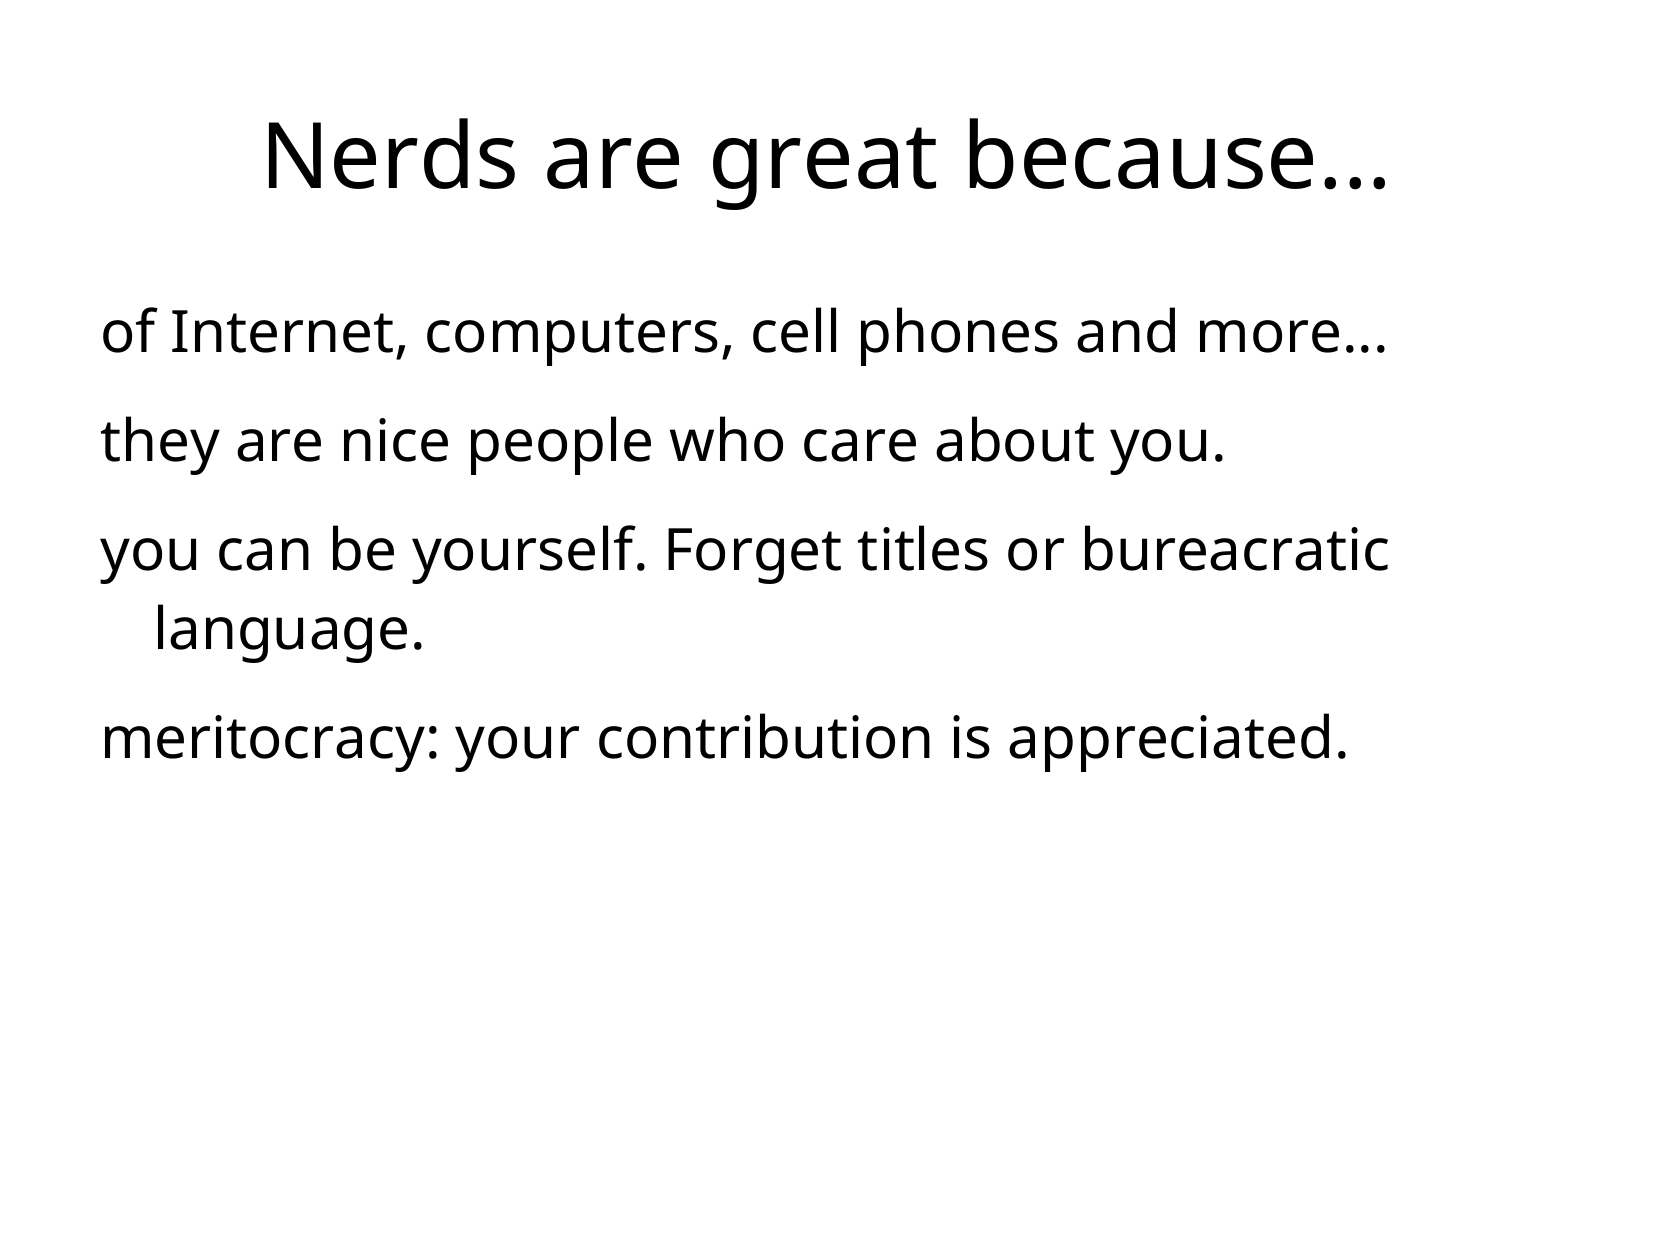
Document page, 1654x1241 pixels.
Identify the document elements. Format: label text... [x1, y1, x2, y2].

title Nerds are great because... [82, 49, 1571, 257]
list of Internet, computers, cell phones and more... they are nice people who care about you. you can be yourself. Forget titles or bureacratic language. meritocracy: your contribution is appreciated. [82, 290, 1571, 1109]
